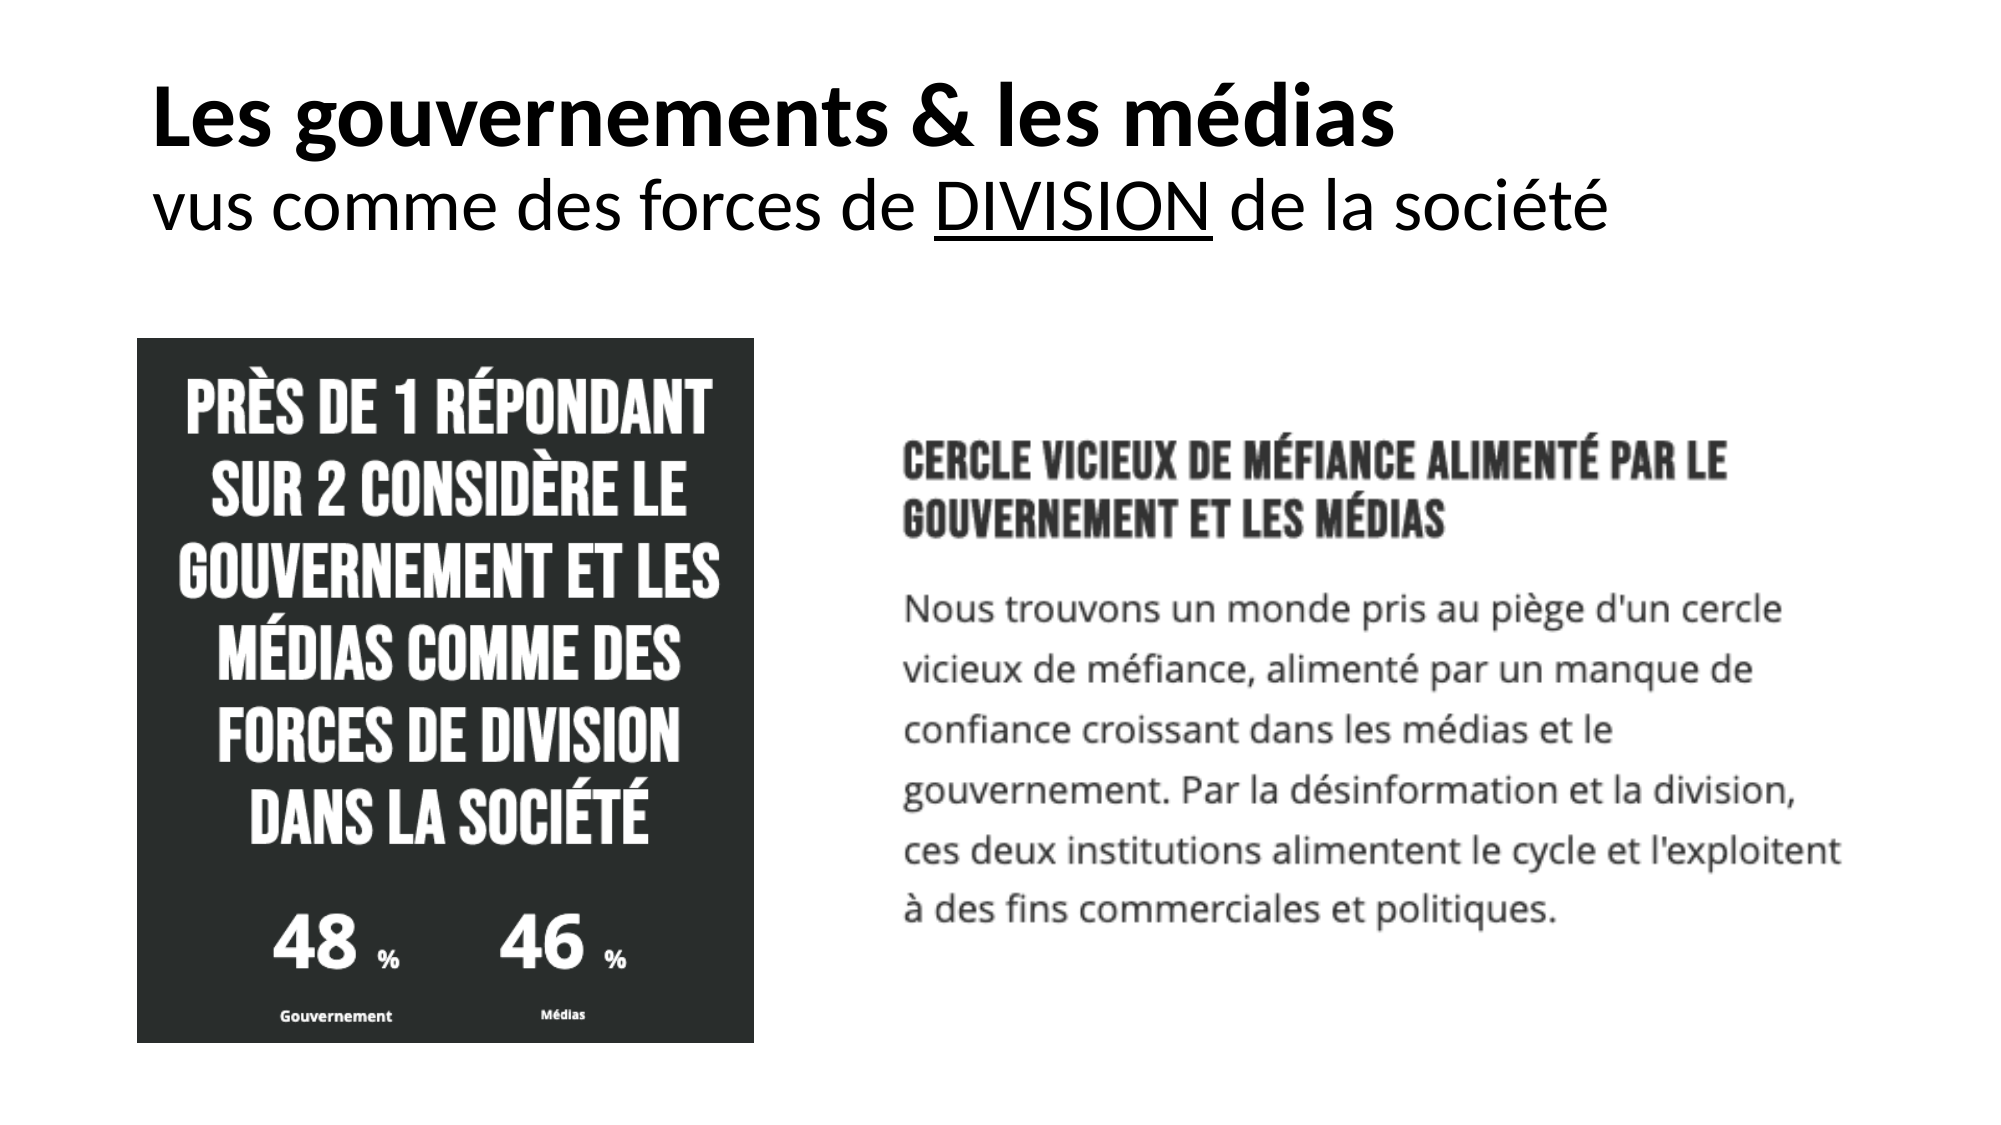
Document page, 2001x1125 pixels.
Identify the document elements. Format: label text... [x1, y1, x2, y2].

picture [860, 387, 1863, 954]
picture [137, 338, 754, 1043]
title Les gouvernements & les médias vus comme des forces de DIVISION de la société [137, 59, 1863, 278]
